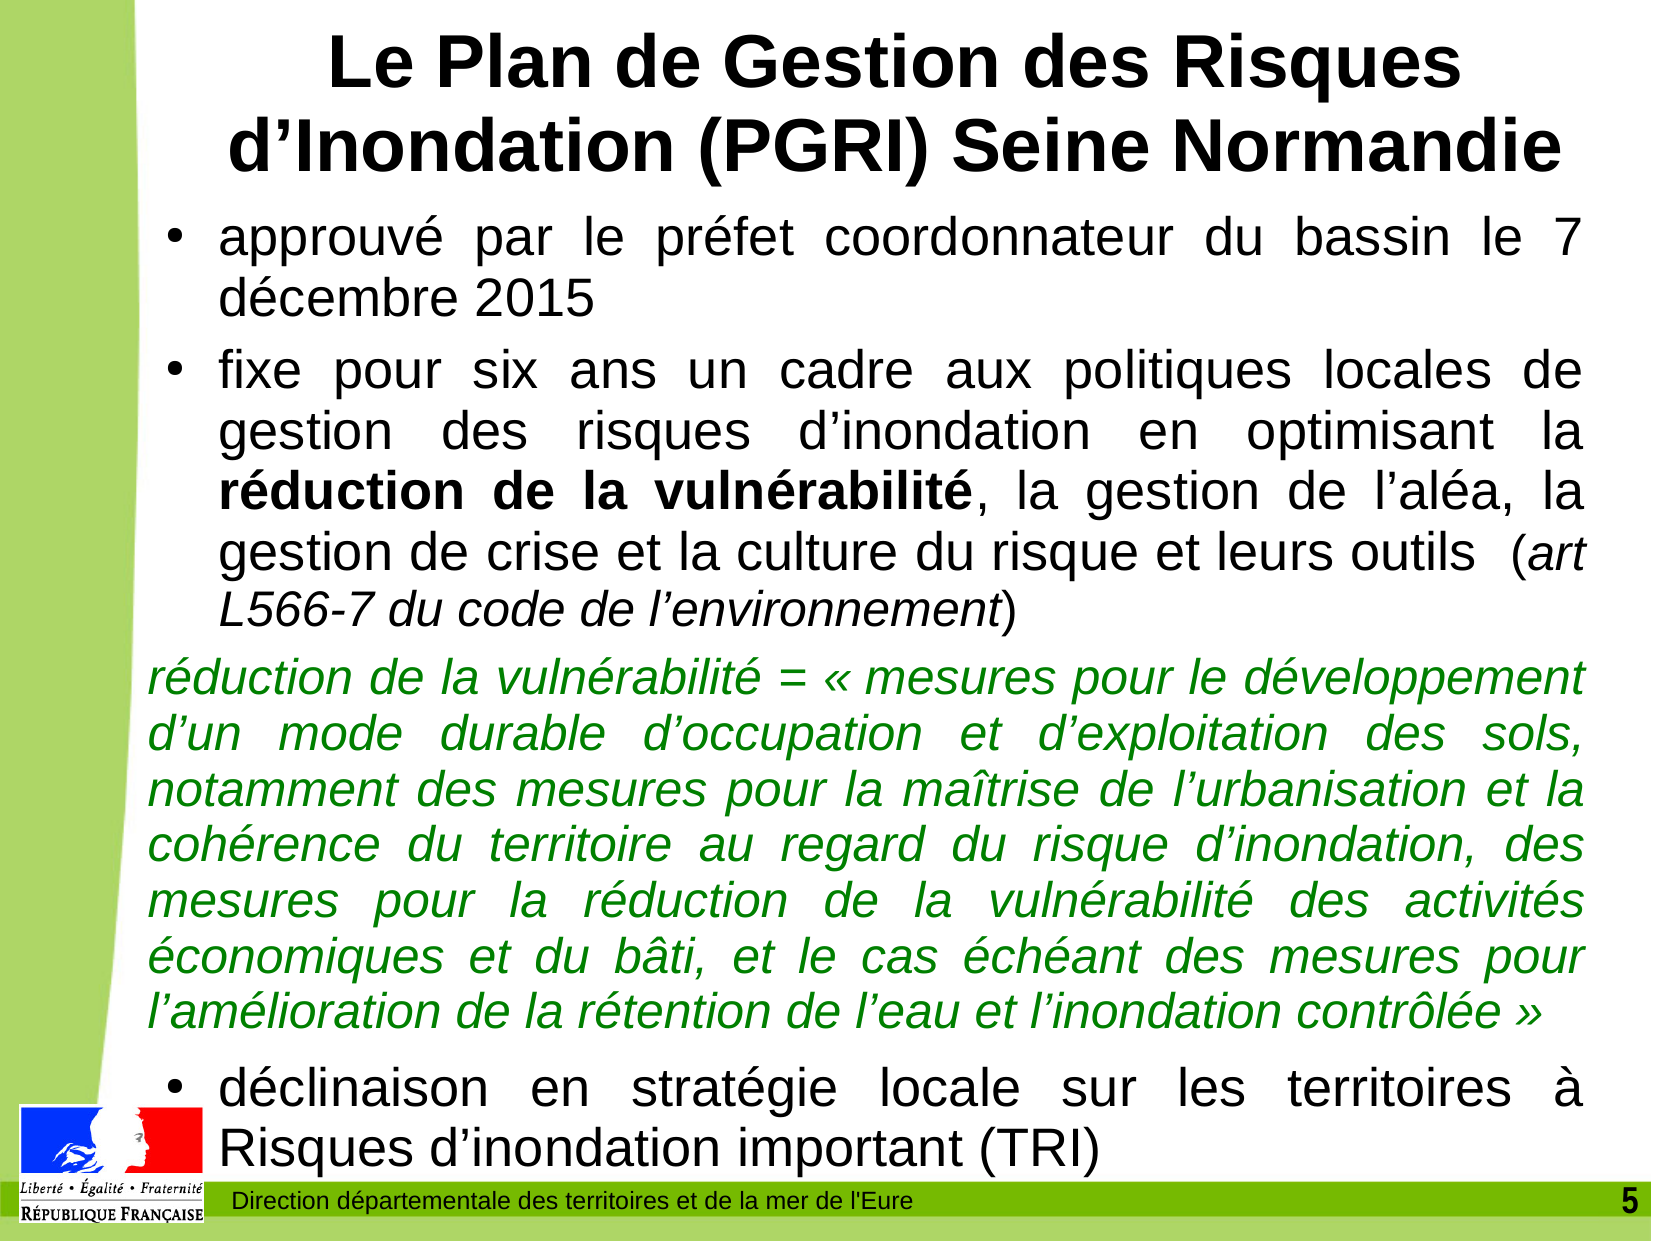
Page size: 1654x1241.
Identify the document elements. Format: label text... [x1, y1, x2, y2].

picture [0, 0, 1651, 1241]
title Le Plan de Gestion des Risques d’Inondation (PGRI) Seine Normandie [177, 0, 1616, 208]
list approuvé par le préfet coordonnateur du bassin le 7 décembre 2015 fixe pour six ans un cadre aux politiques locales de gestion des risques d’inondation en optimisant la réduction de la vulnérabilité, la gestion de l’aléa, la gestion de crise et la culture du risque et leurs outils (art L566-7 du code de l’environnement) réduction de la vulnérabilité = « mesures pour le développement d’un mode durable d’occupation et d’exploitation des sols, notamment des mesures pour la maîtrise de l’urbanisation et la cohérence du territoire au regard du risque d’inondation, des mesures pour la réduction de la vulnérabilité des activités économiques et du bâti, et le cas échéant des mesures pour l’amélioration de la rétention de l’eau et l’inondation contrôlée » déclinaison en stratégie locale sur les territoires à Risques d’inondation important (TRI) [147, 206, 1586, 1184]
